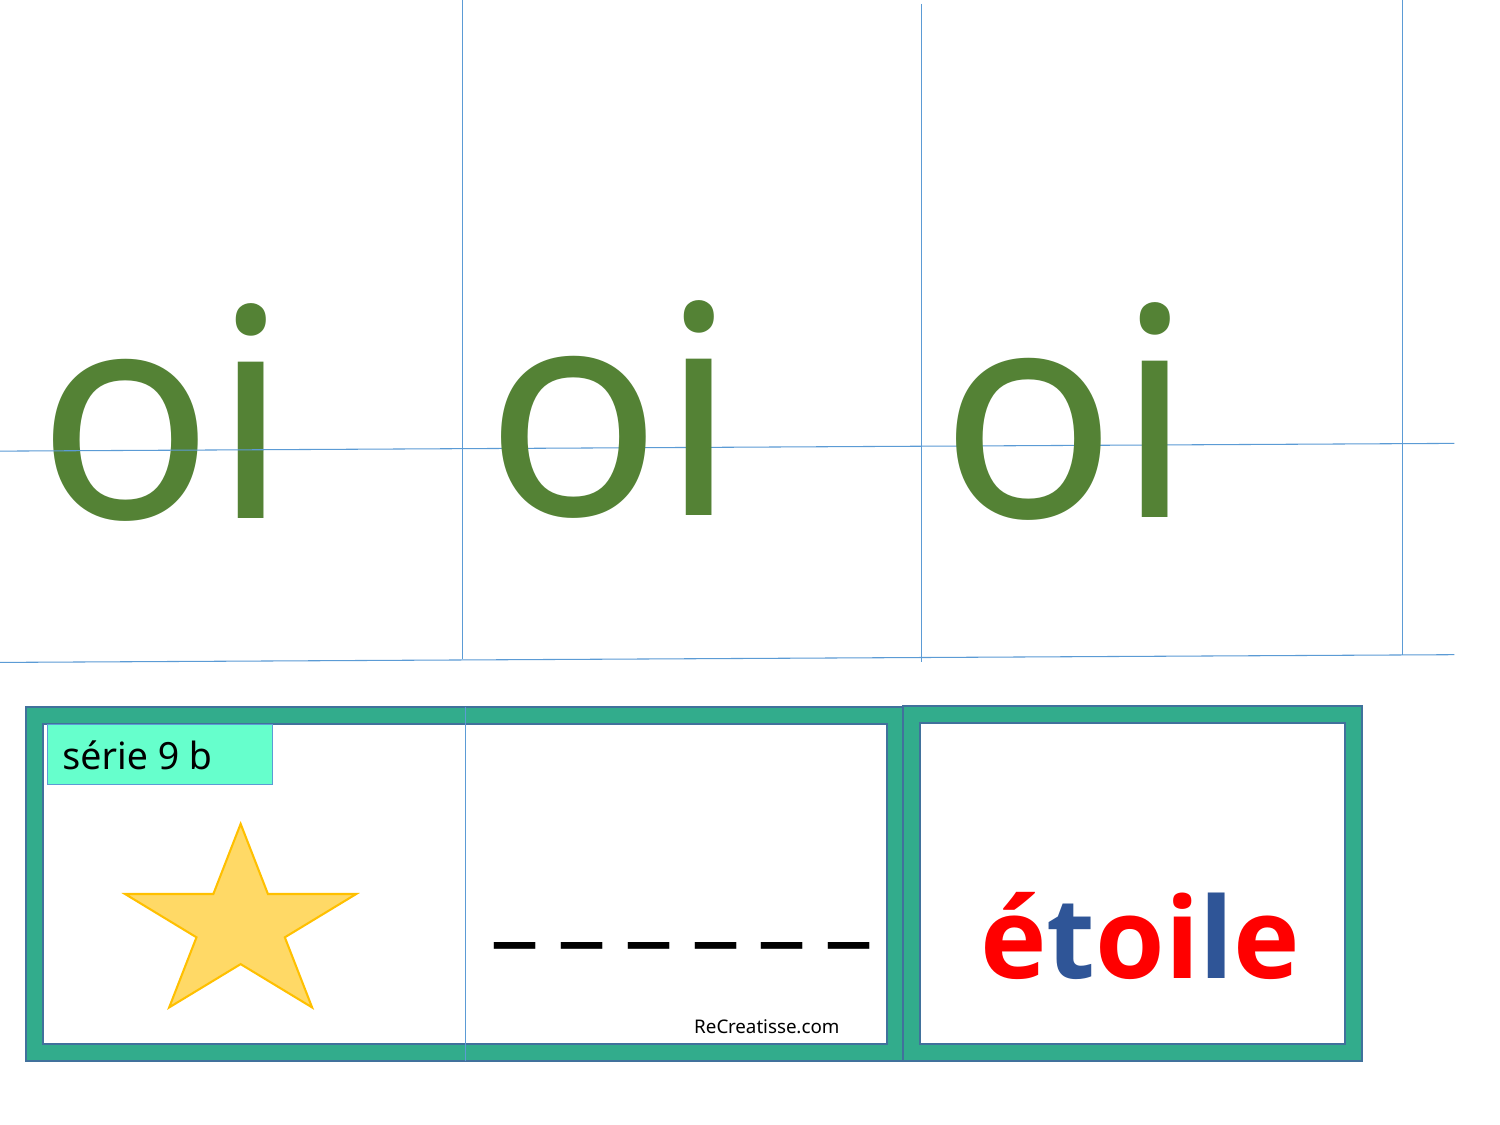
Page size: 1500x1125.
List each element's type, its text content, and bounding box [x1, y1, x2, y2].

text_box oi [926, 218, 1378, 583]
text_box oi [463, 450, 475, 585]
text_box [466, 706, 1363, 858]
text_box [125, 823, 357, 1008]
text_box oi [470, 216, 923, 581]
text_box [26, 706, 479, 1062]
text_box série 9 b [47, 725, 272, 785]
text_box _ _ _ _ _ _ [479, 826, 1097, 1081]
text_box oi [80, 451, 171, 500]
text_box ReCreatisse.com [679, 1007, 888, 1045]
text_box [1097, 1008, 1363, 1062]
text_box oi [23, 450, 462, 585]
text_box oi [463, 220, 470, 448]
text_box étoile [965, 858, 1480, 1008]
text_box oi [80, 380, 171, 450]
text_box oi [23, 220, 462, 450]
